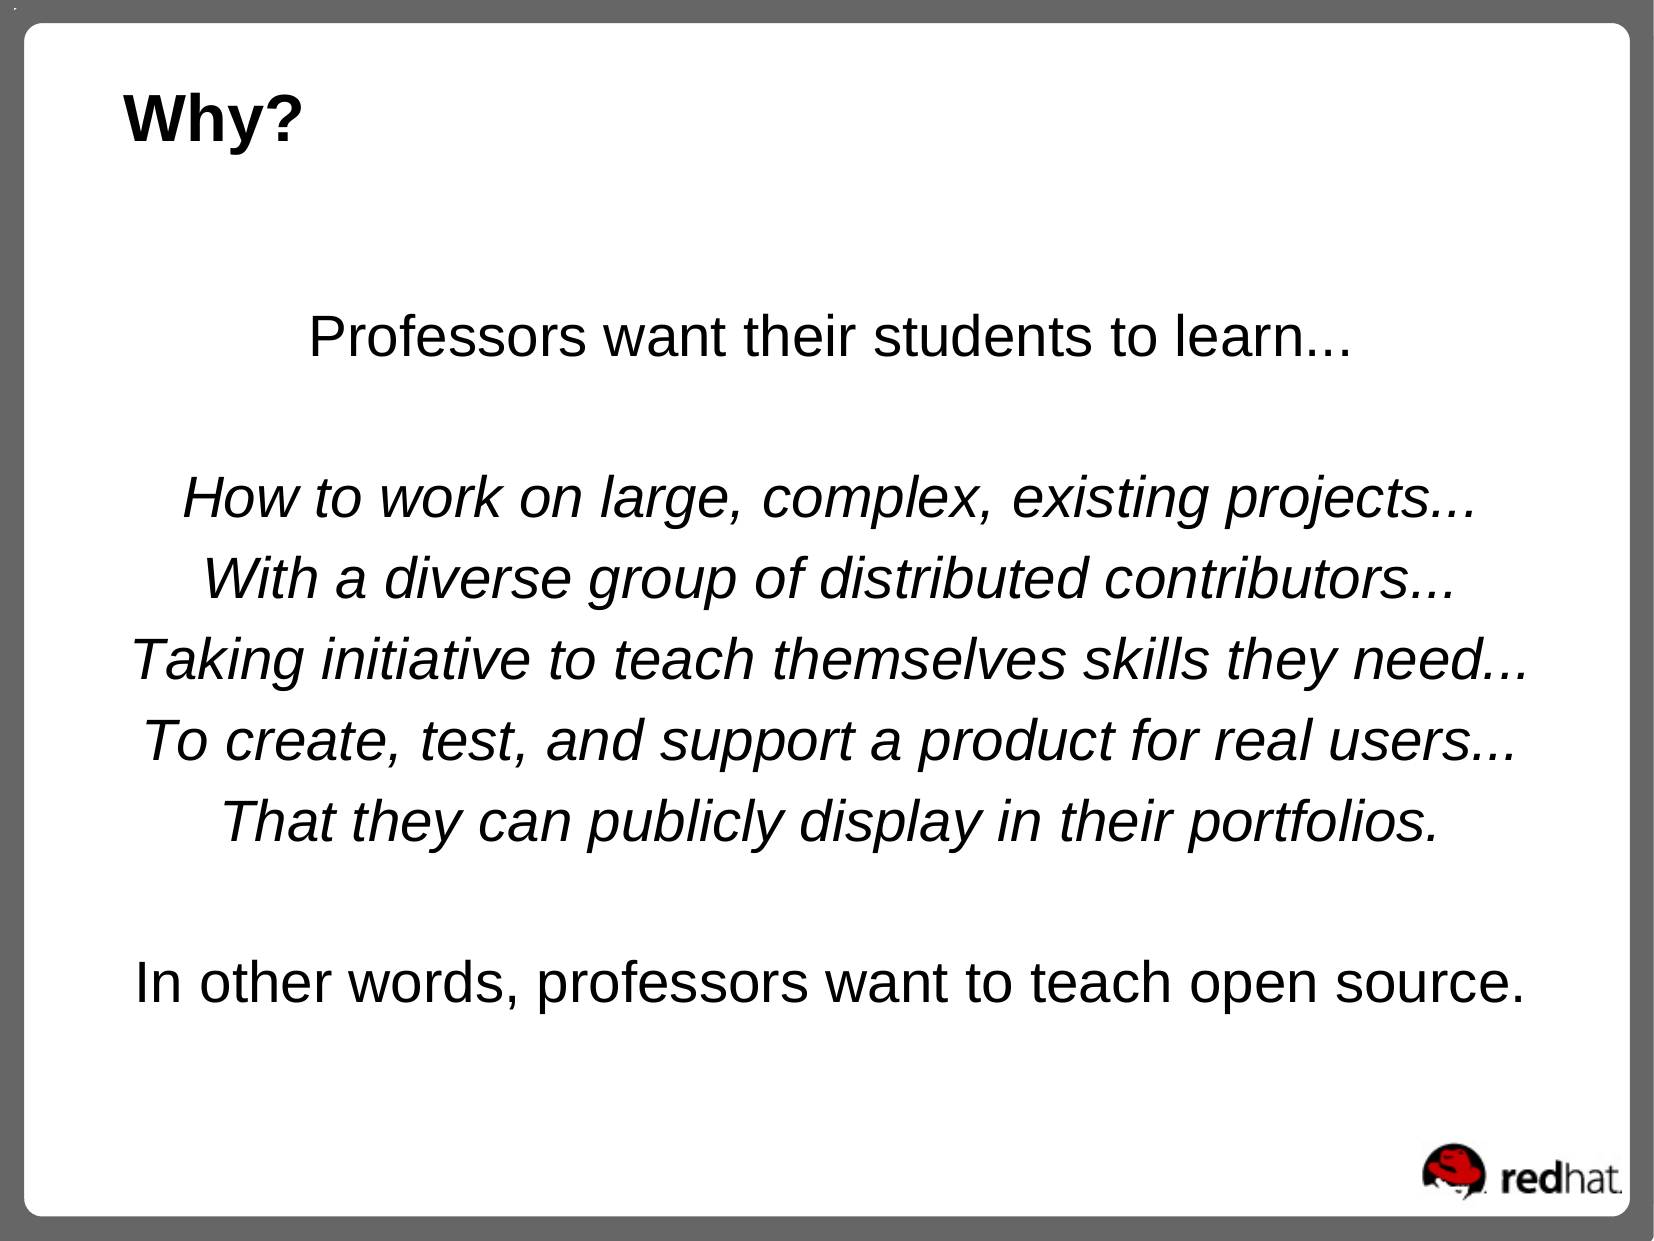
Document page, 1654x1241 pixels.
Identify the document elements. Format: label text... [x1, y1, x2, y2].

subtitle Professors want their students to learn... How to work on large, complex, existing projects... With a diverse group of distributed contributors... Taking initiative to teach themselves skills they need... To create, test, and support a product for real users... That they can publicly display in their portfolios. In other words, professors want to teach open source. [128, 193, 1535, 1126]
title Why? [123, 63, 1530, 175]
picture [1421, 1141, 1622, 1209]
